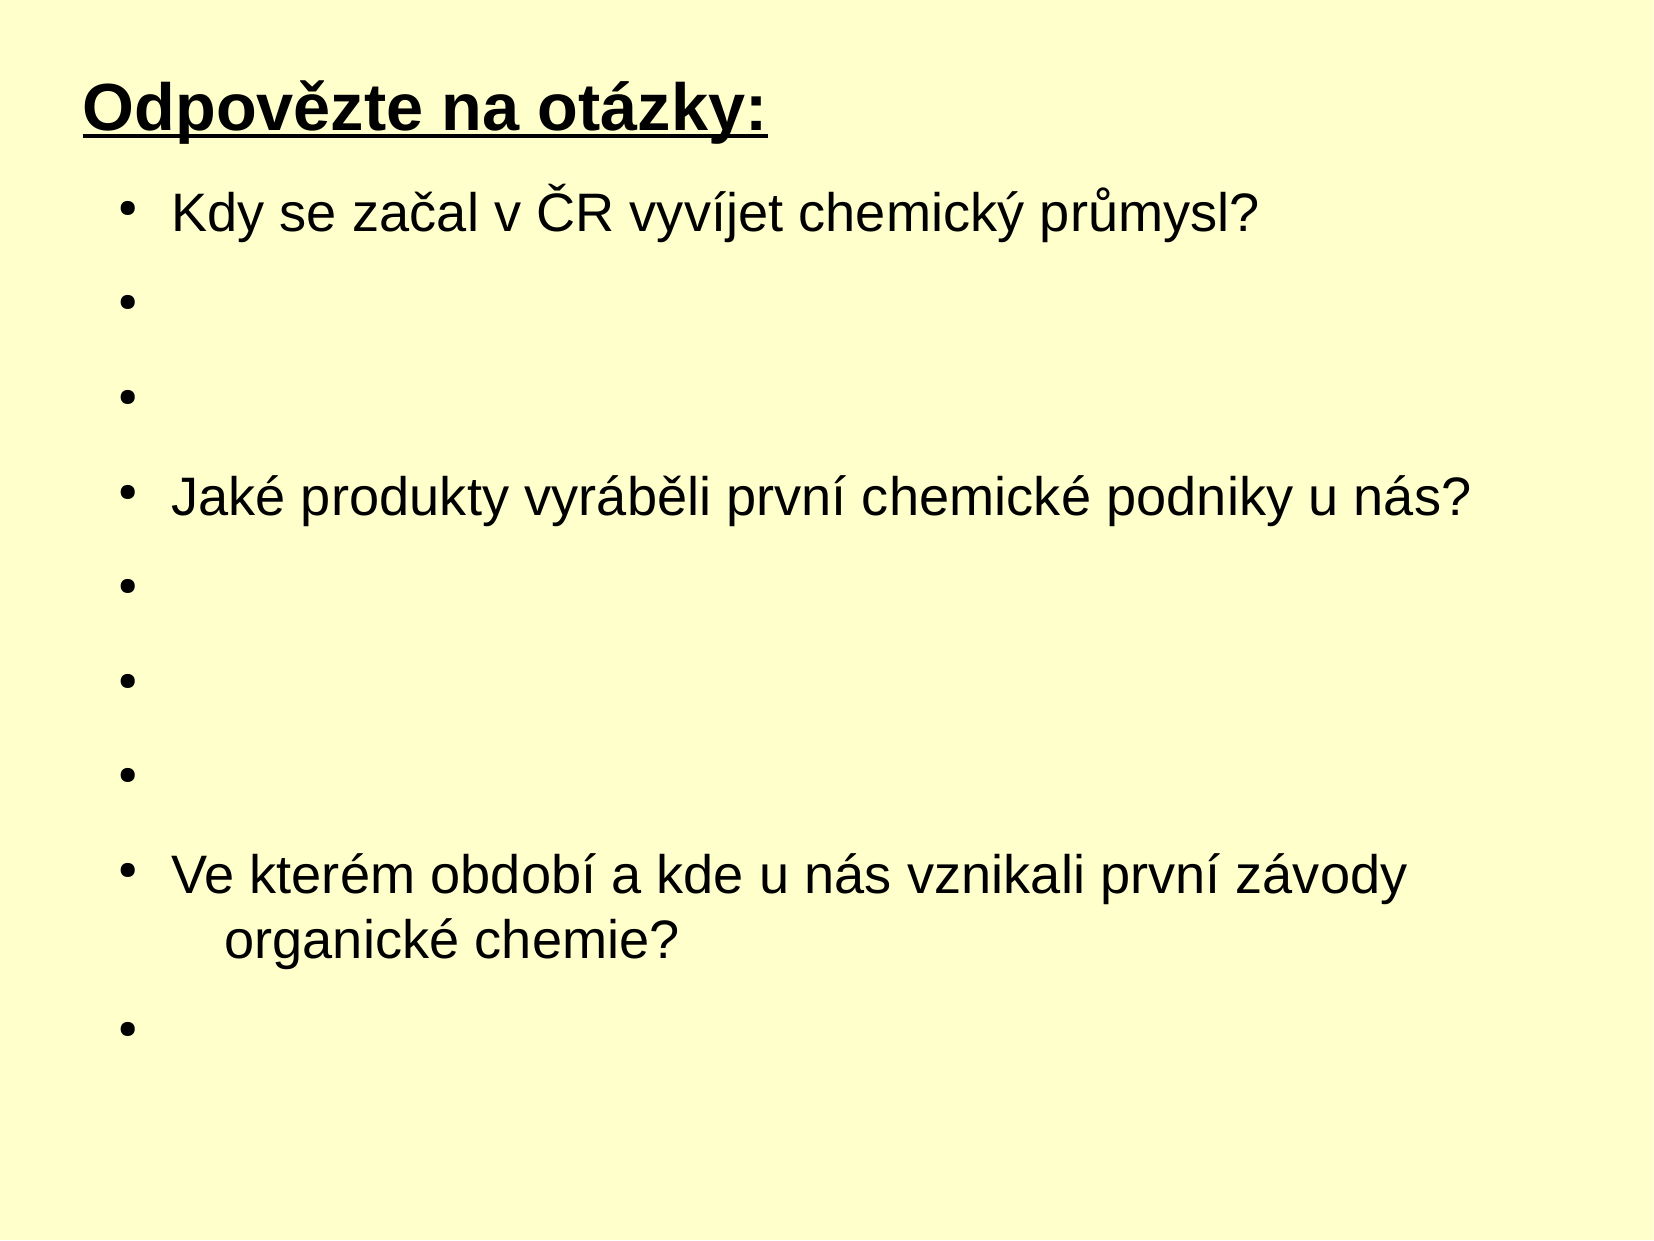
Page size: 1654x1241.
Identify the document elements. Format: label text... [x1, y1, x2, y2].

title Odpovězte na otázky: [82, 0, 1571, 177]
list Kdy se začal v ČR vyvíjet chemický průmysl? Jaké produkty vyráběli první chemické podniky u nás? Ve kterém období a kde u nás vznikali první závody organické chemie? [82, 177, 1571, 1019]
